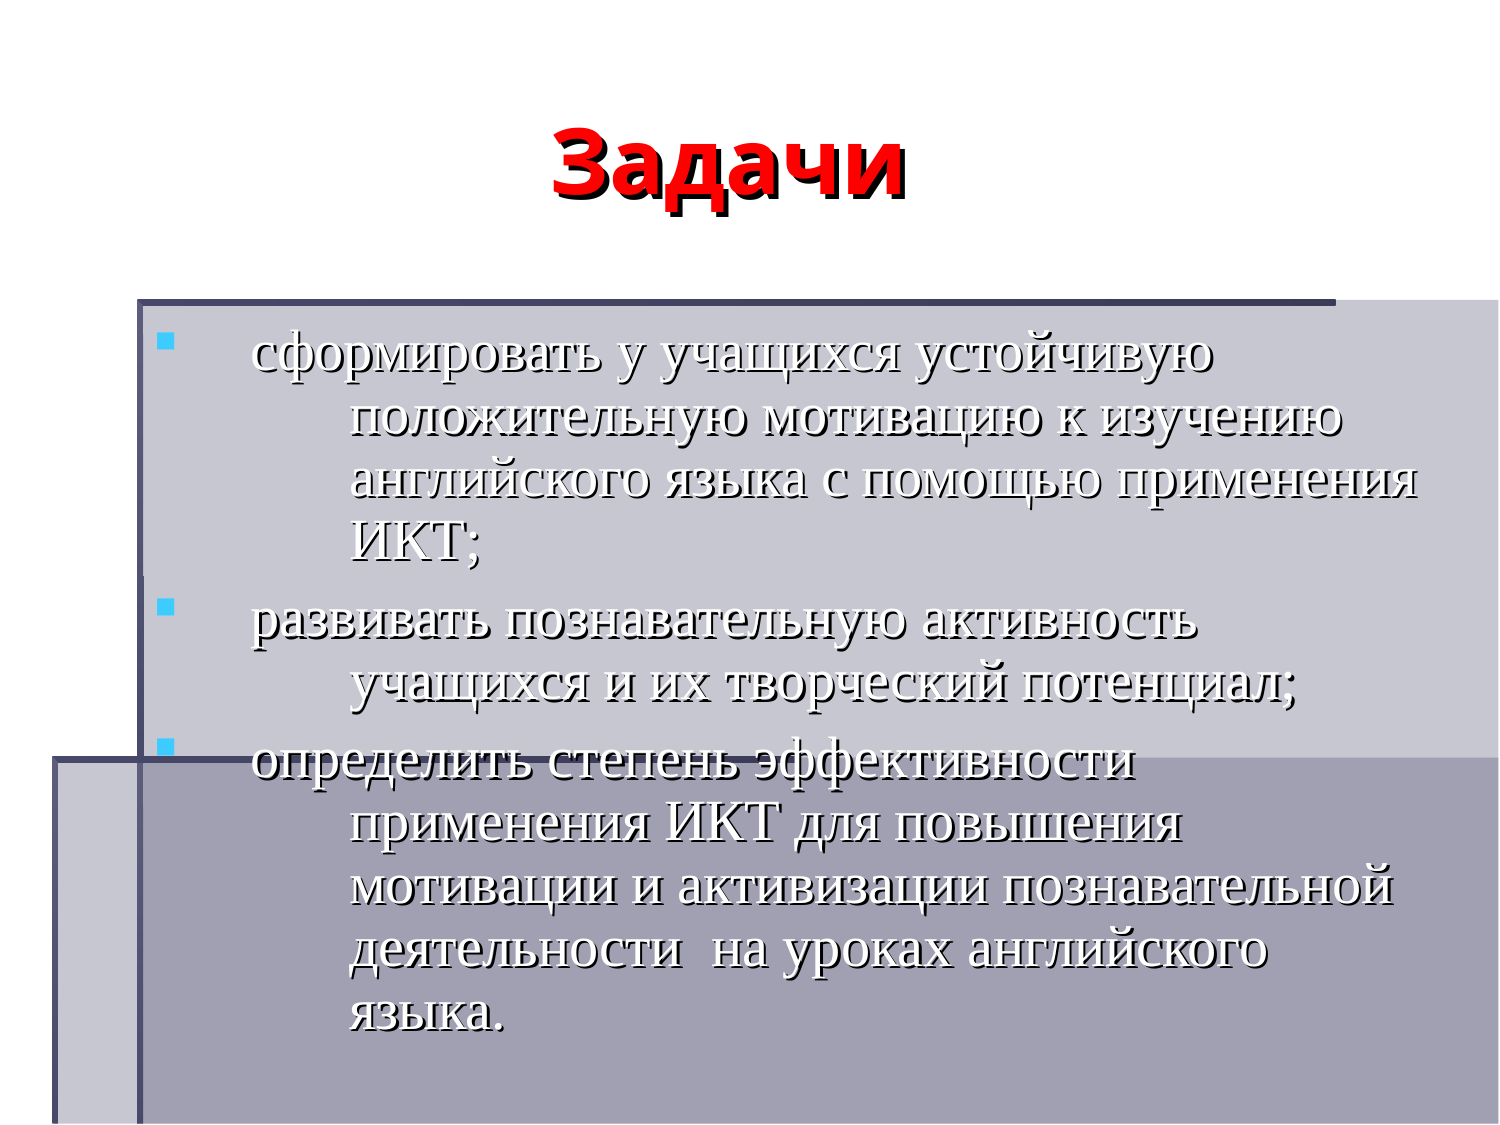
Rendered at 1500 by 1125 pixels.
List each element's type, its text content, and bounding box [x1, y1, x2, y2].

text_box сформировать у учащихся устойчивую положительную мотивацию к изучению английского языка с помощью применения ИКТ; развивать познавательную активность учащихся и их творческий потенциал; определить степень эффективности применения ИКТ для повышения мотивации и активизации познавательной деятельности на уроках английского языка. [137, 312, 1452, 1125]
text_box Задачи [75, 40, 1451, 276]
